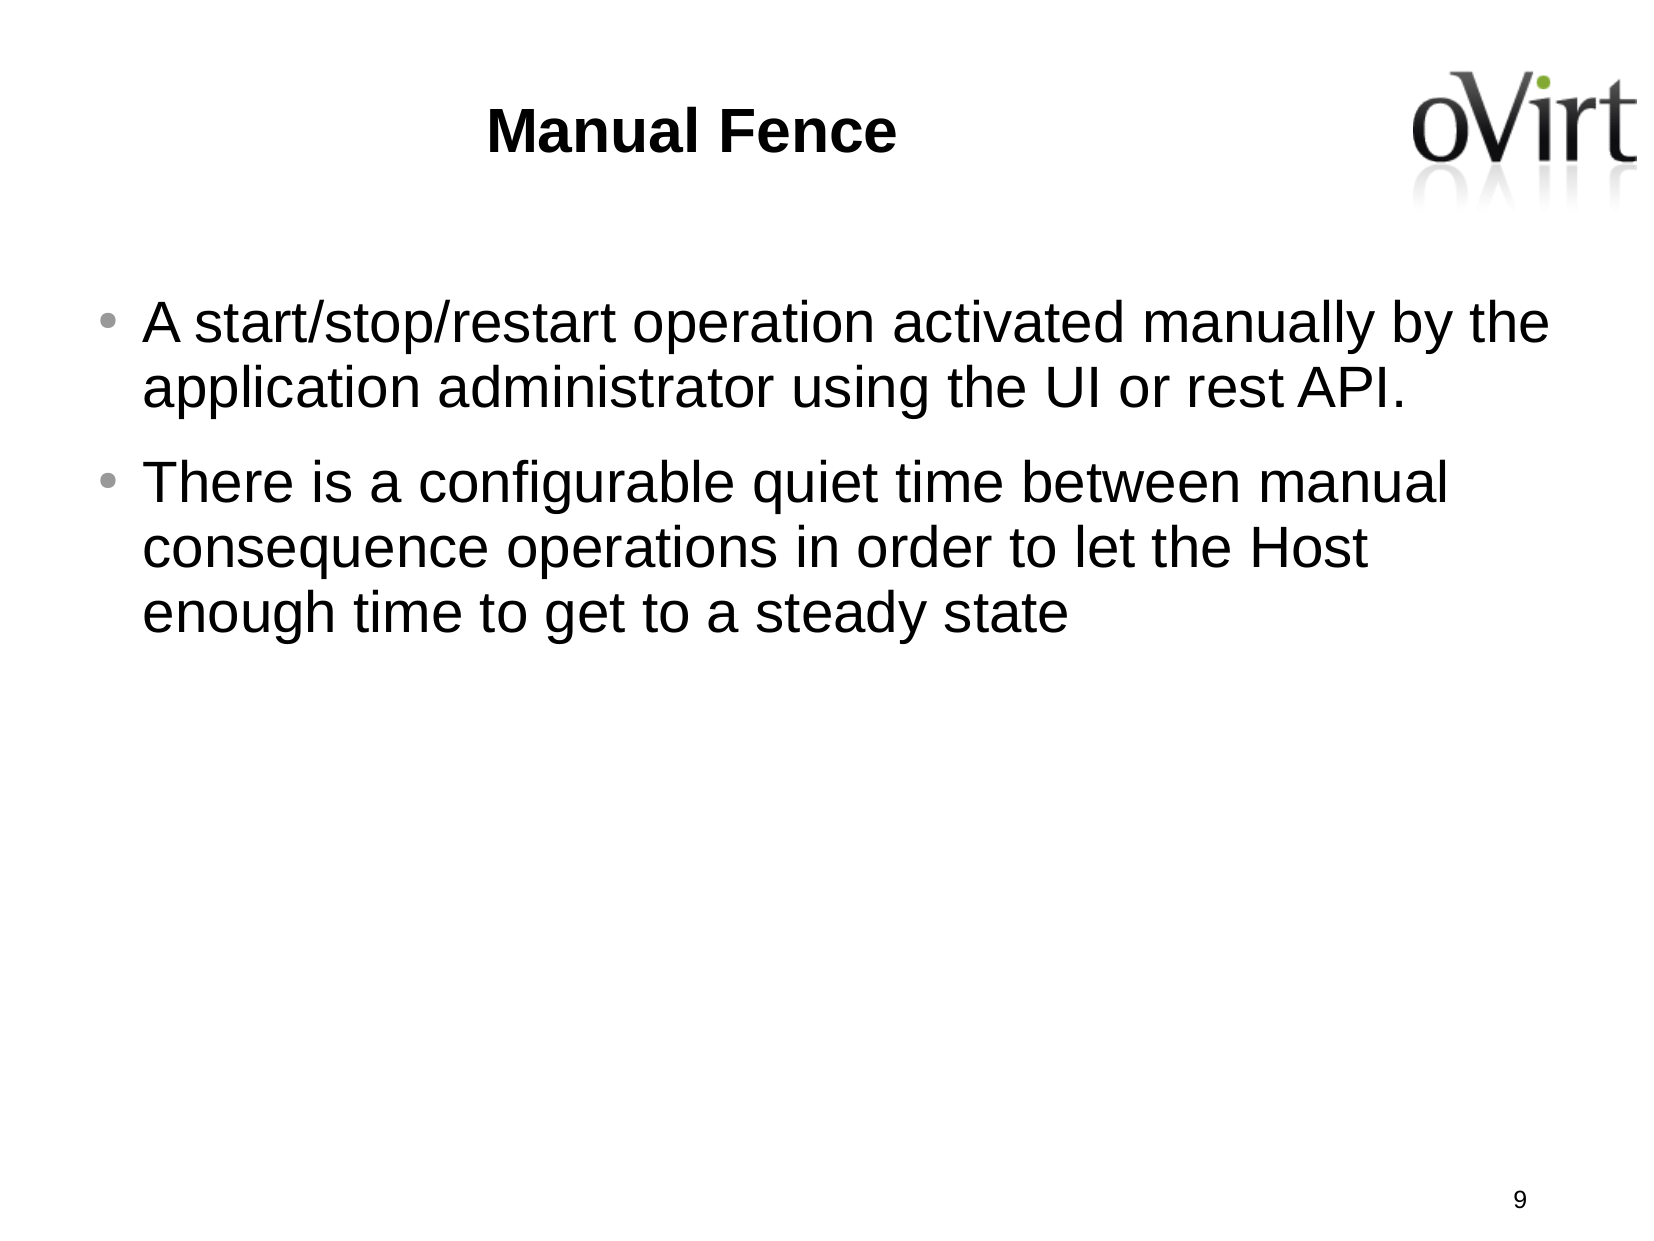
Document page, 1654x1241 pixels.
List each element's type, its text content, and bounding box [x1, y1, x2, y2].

list A start/stop/restart operation activated manually by the application administrator using the UI or rest API. There is a configurable quiet time between manual consequence operations in order to let the Host enough time to get to a steady state [82, 290, 1571, 995]
title Manual Fence [82, 37, 1303, 226]
picture [1413, 63, 1637, 212]
